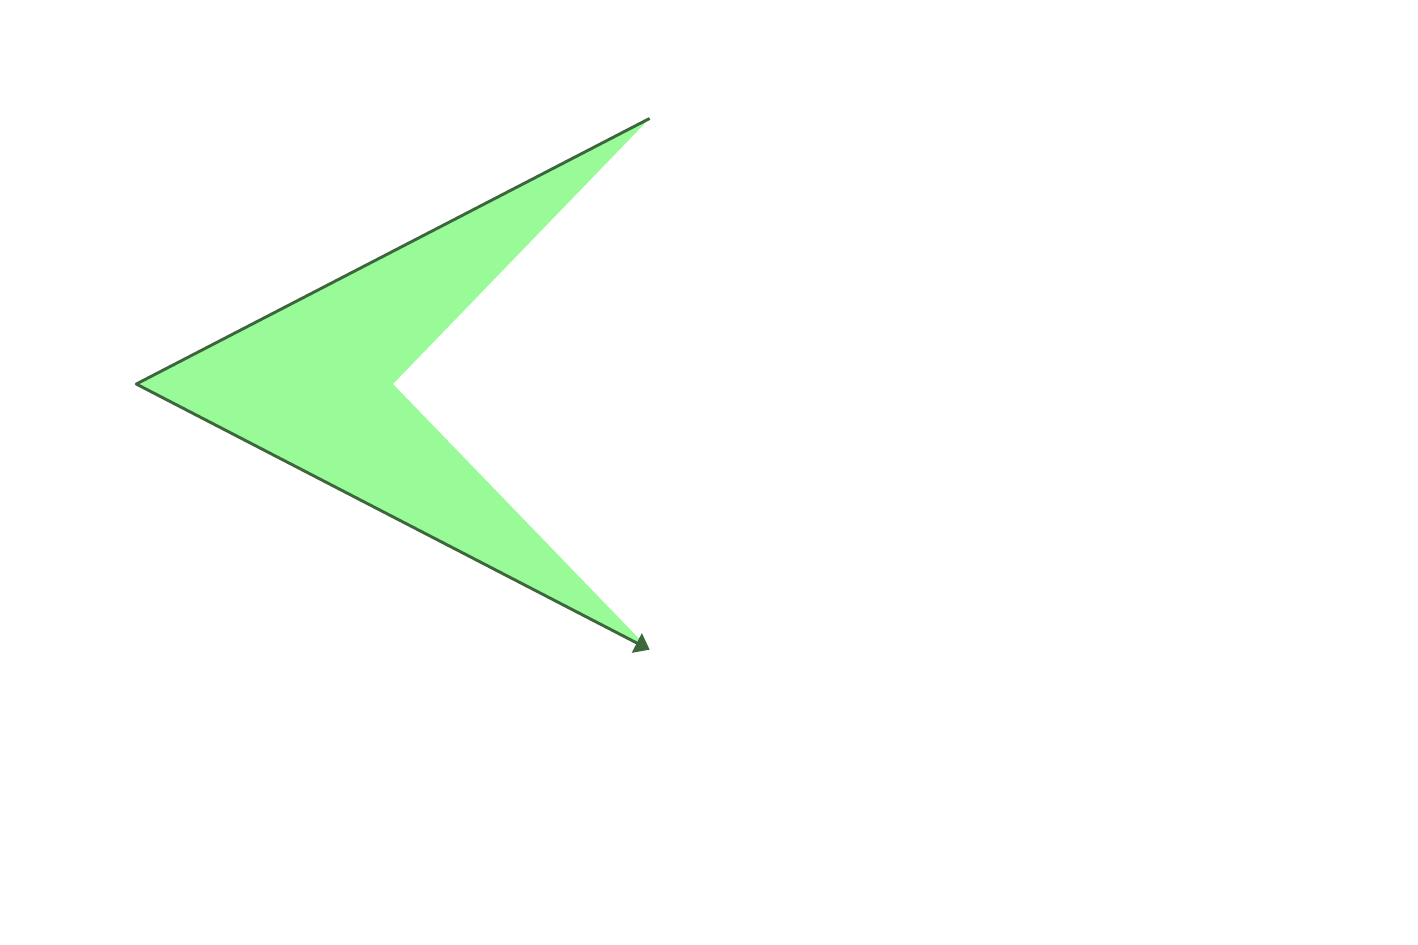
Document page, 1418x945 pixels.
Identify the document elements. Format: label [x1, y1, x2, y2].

text_box [136, 118, 650, 650]
